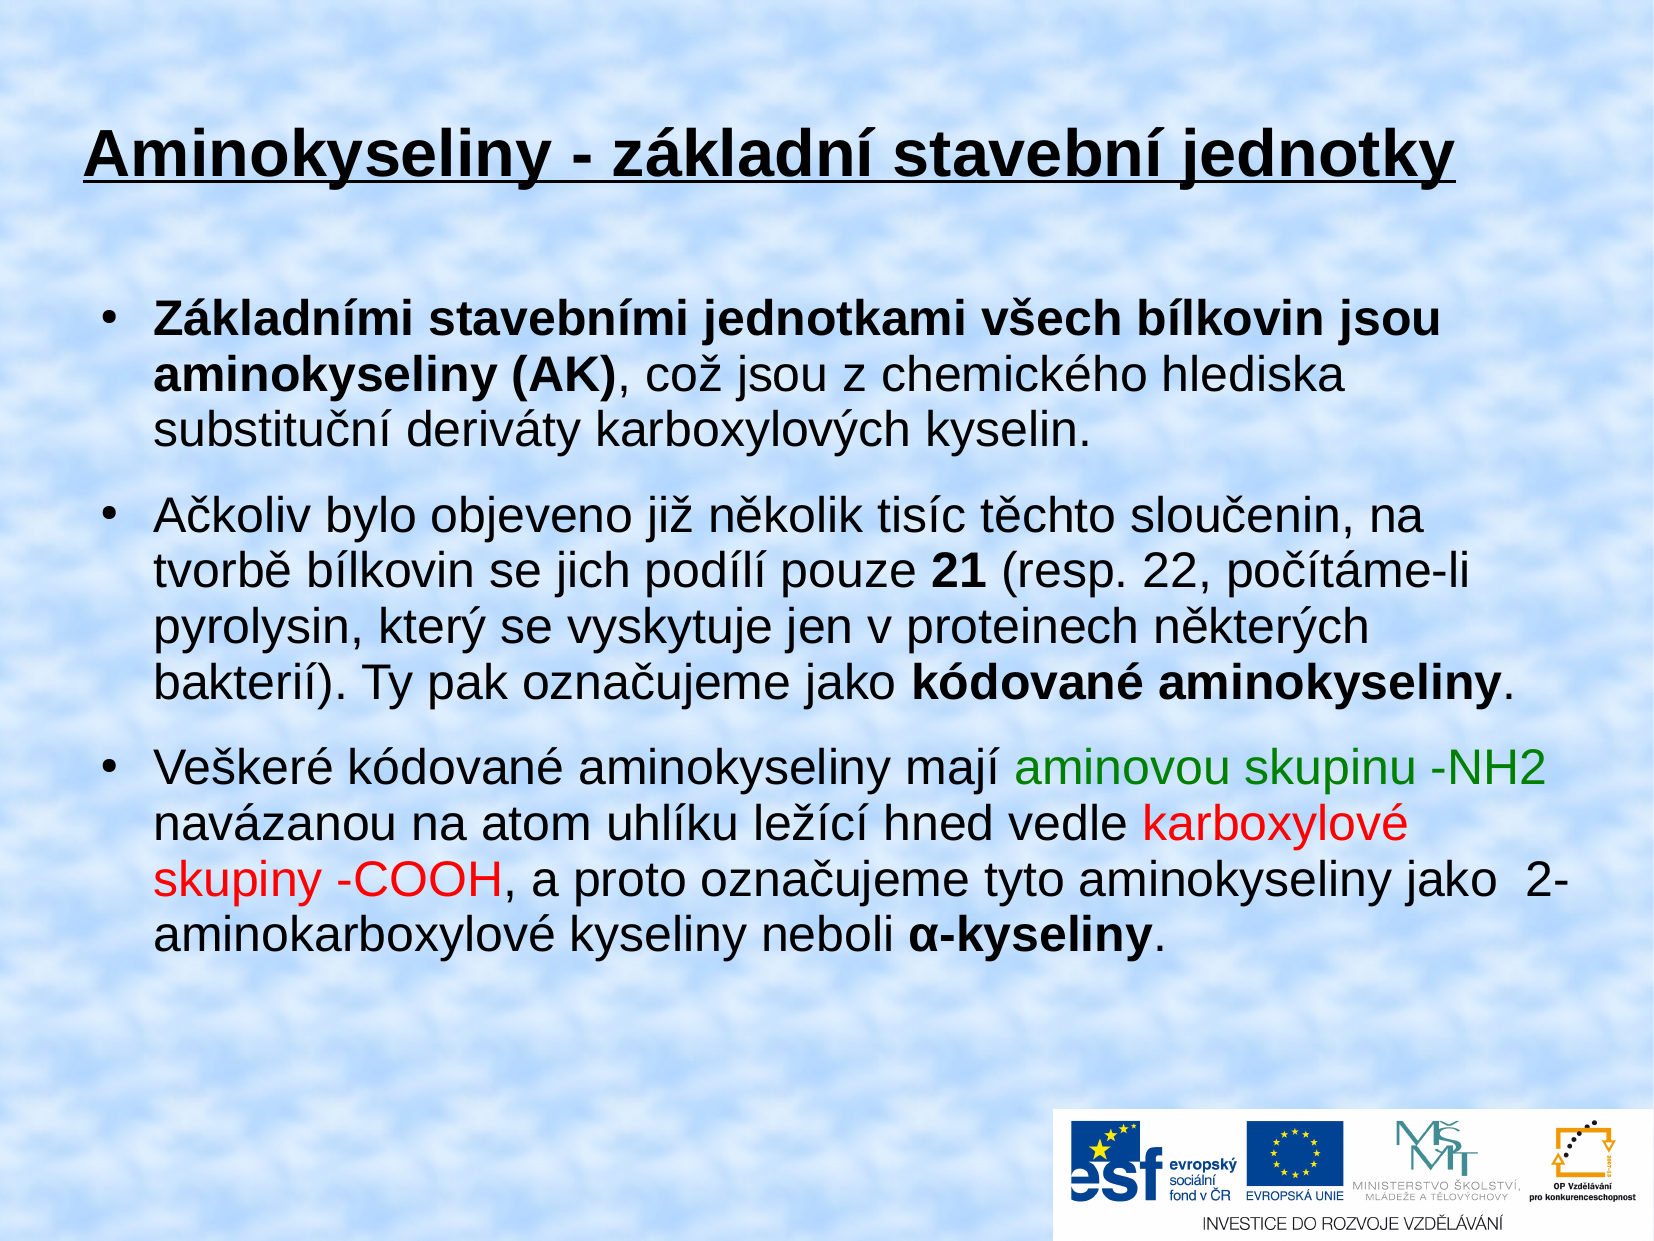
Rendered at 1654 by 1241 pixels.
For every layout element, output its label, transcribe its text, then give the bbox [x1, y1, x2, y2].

title Aminokyseliny - základní stavební jednotky [82, 49, 1571, 257]
picture [0, 0, 1654, 1241]
list Základními stavebními jednotkami všech bílkovin jsou aminokyseliny (AK), což jsou z chemického hlediska substituční deriváty karboxylových kyselin. Ačkoliv bylo objeveno již několik tisíc těchto sloučenin, na tvorbě bílkovin se jich podílí pouze 21 (resp. 22, počítáme-li pyrolysin, který se vyskytuje jen v proteinech některých bakterií). Ty pak označujeme jako kódované aminokyseliny. Veškeré kódované aminokyseliny mají aminovou skupinu -NH2 navázanou na atom uhlíku ležící hned vedle karboxylové skupiny -COOH, a proto označujeme tyto aminokyseliny jako 2-aminokarboxylové kyseliny neboli α-kyseliny. [82, 290, 1571, 1109]
